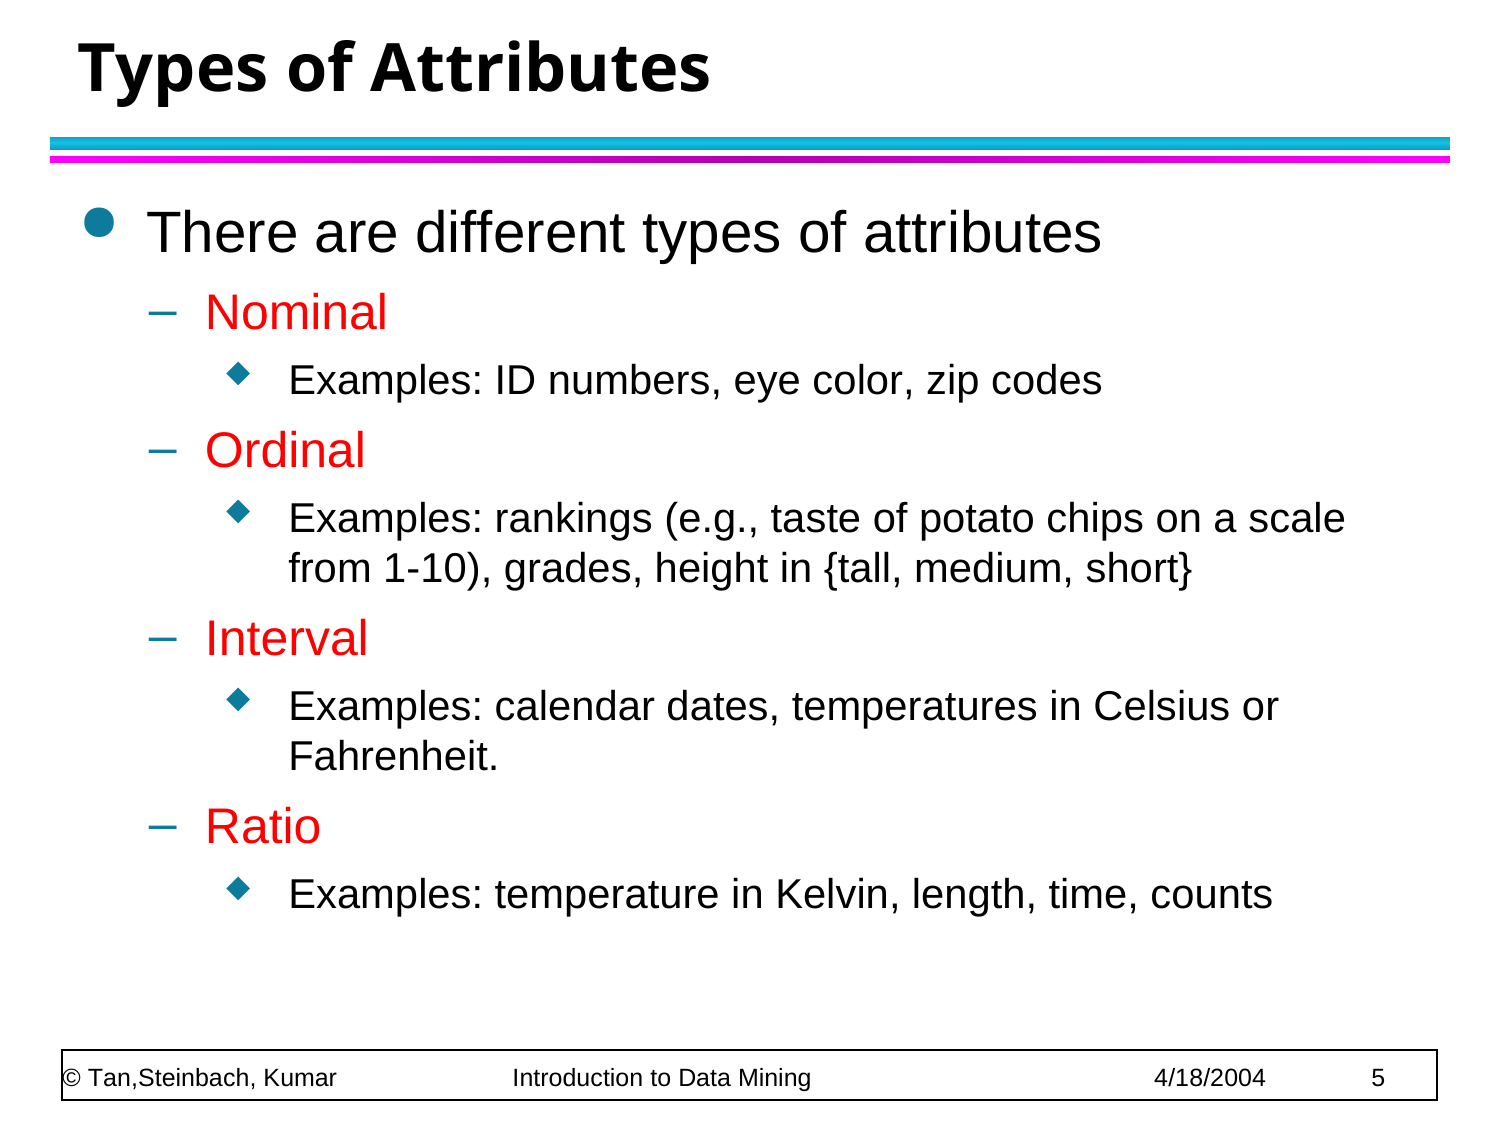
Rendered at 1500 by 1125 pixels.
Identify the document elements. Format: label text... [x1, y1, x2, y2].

title Types of Attributes [62, 22, 1421, 113]
list There are different types of attributes Nominal Examples: ID numbers, eye color, zip codes Ordinal Examples: rankings (e.g., taste of potato chips on a scale from 1-10), grades, height in {tall, medium, short} Interval Examples: calendar dates, temperatures in Celsius or Fahrenheit. Ratio Examples: temperature in Kelvin, length, time, counts [67, 187, 1432, 1038]
